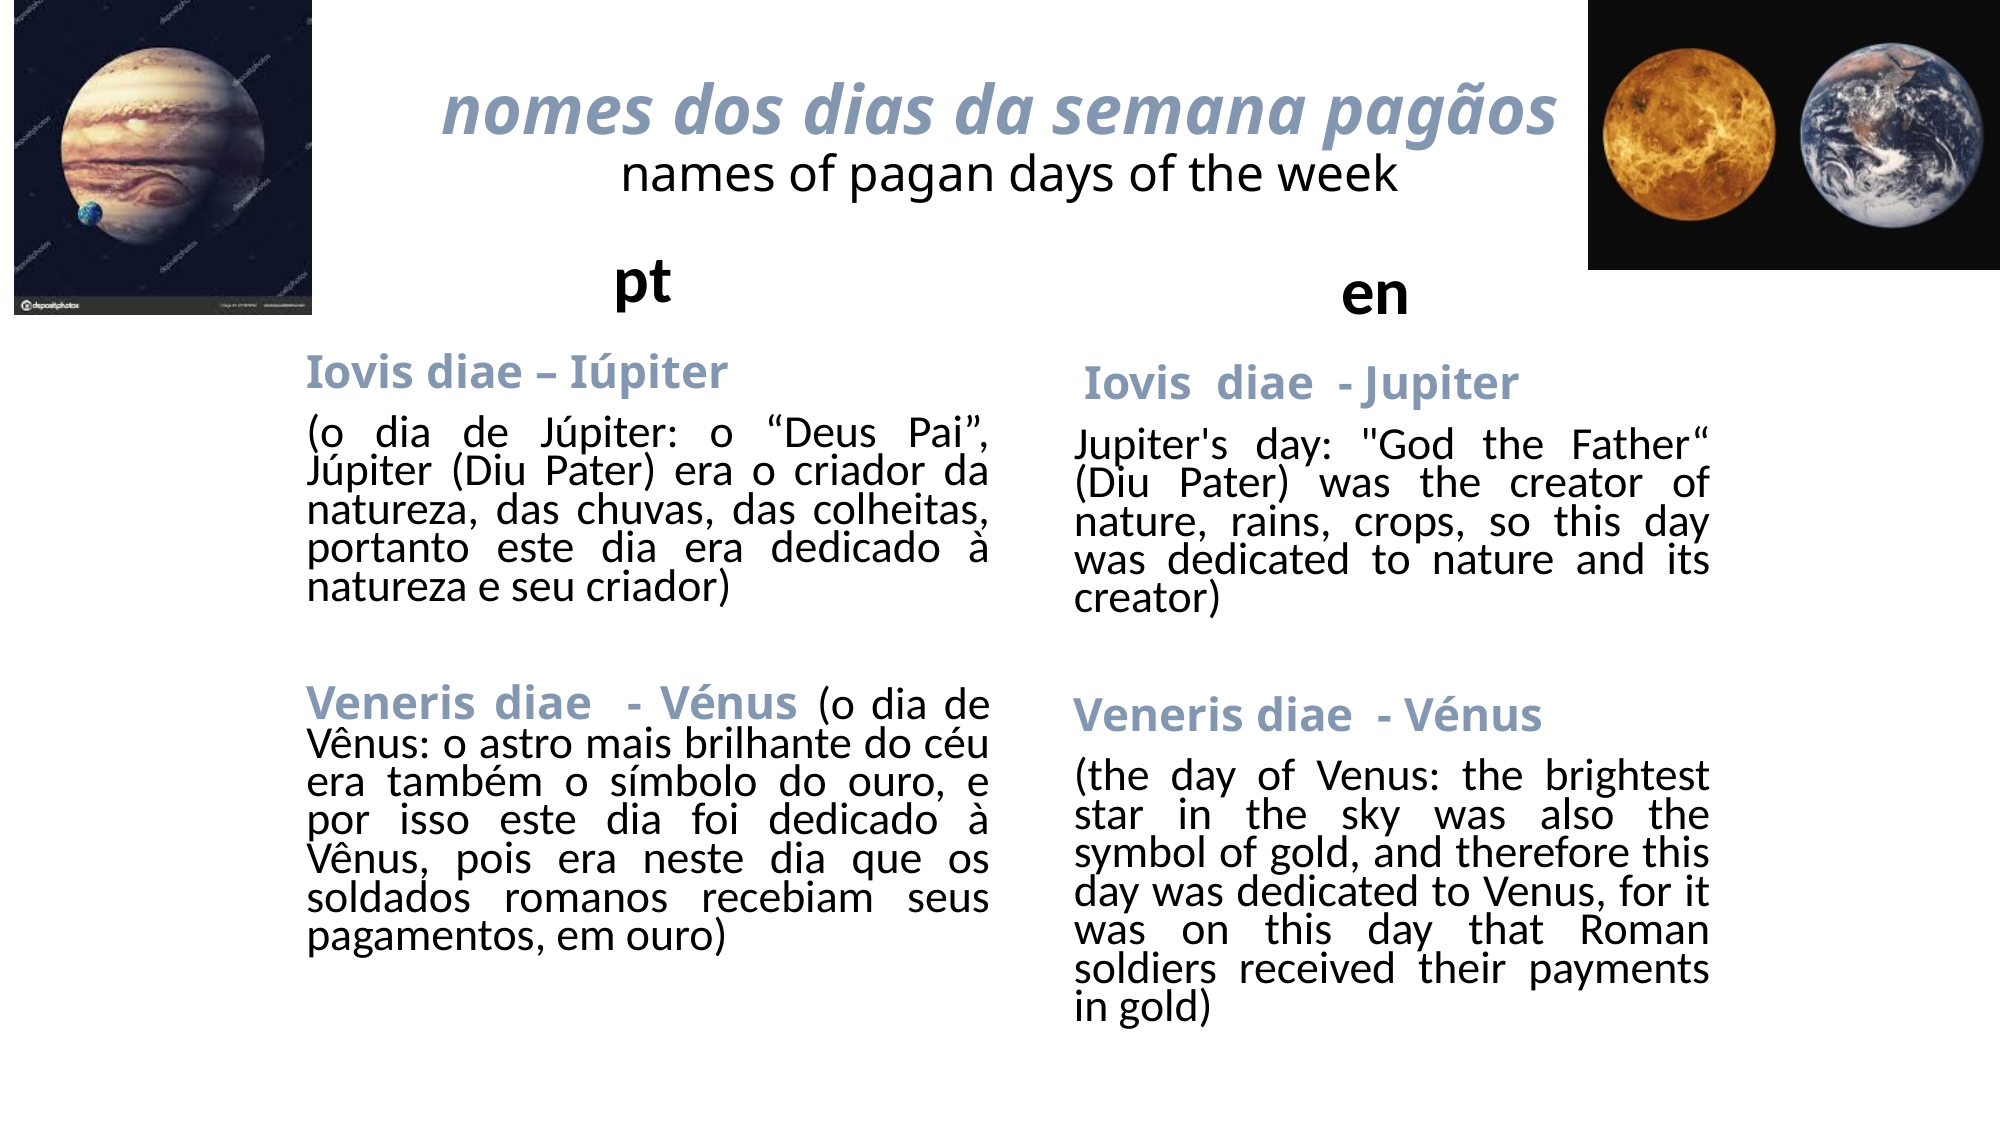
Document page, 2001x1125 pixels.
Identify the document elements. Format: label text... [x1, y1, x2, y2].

picture [1588, 0, 2000, 270]
list Iovis diae – Iúpiter (o dia de Júpiter: o “Deus Pai”, Júpiter (Diu Pater) era o criador da natureza, das chuvas, das colheitas, portanto este dia era dedicado à natureza e seu criador) Veneris diae - Vénus (o dia de Vênus: o astro mais brilhante do céu era também o símbolo do ouro, e por isso este dia foi dedicado à Vênus, pois era neste dia que os soldados romanos recebiam seus pagamentos, em ouro) [291, 349, 1007, 1071]
title nomes dos dias da semana pagãos names of pagan days of the week [312, 66, 1588, 212]
picture [14, 0, 312, 315]
list en [1023, 231, 1728, 337]
list Iovis diae - Jupiter Jupiter's day: "God the Father“ (Diu Pater) was the creator of nature, rains, crops, so this day was dedicated to nature and its creator) Veneris diae - Vénus (the day of Venus: the brightest star in the sky was also the symbol of gold, and therefore this day was dedicated to Venus, for it was on this day that Roman soldiers received their payments in gold) [1059, 361, 1728, 1083]
list pt [291, 219, 996, 325]
